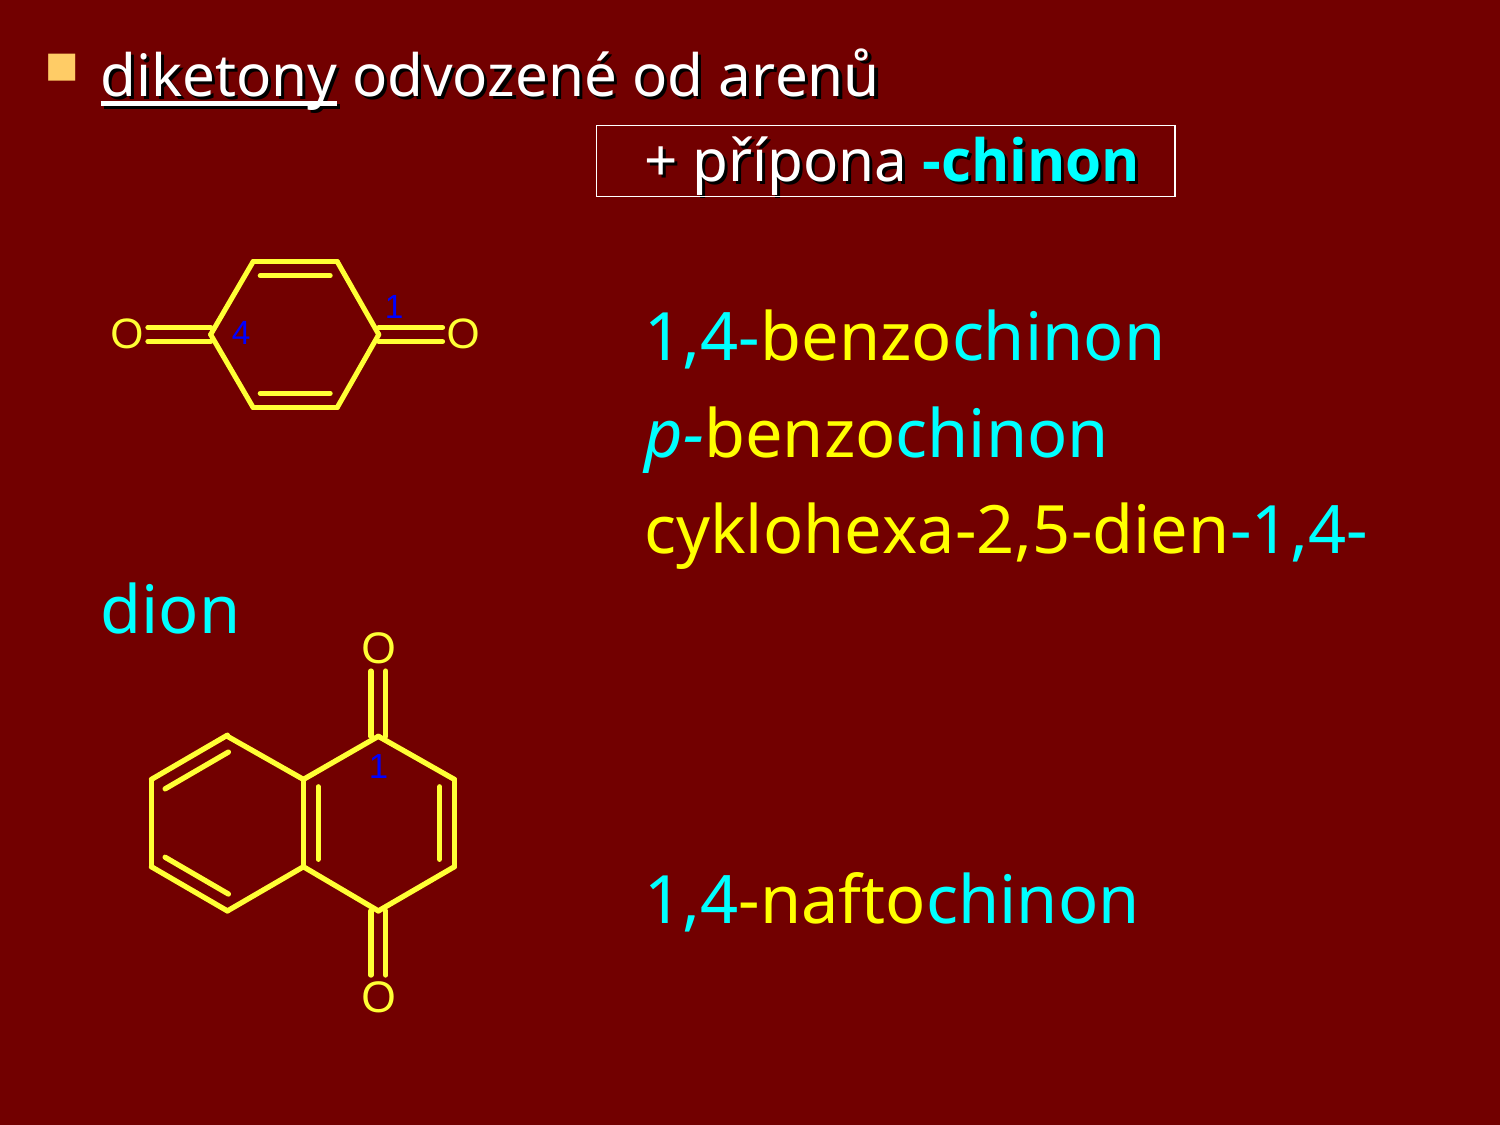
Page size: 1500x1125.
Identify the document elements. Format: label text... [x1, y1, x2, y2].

list diketony odvozené od arenů + přípona -chinon 1,4-benzochinon p-benzochinon cyklohexa-2,5-dien-1,4-dion 1,4-naftochinon [29, 31, 1500, 1095]
chart [100, 235, 491, 435]
chart [123, 621, 483, 1027]
text_box [596, 125, 1176, 197]
